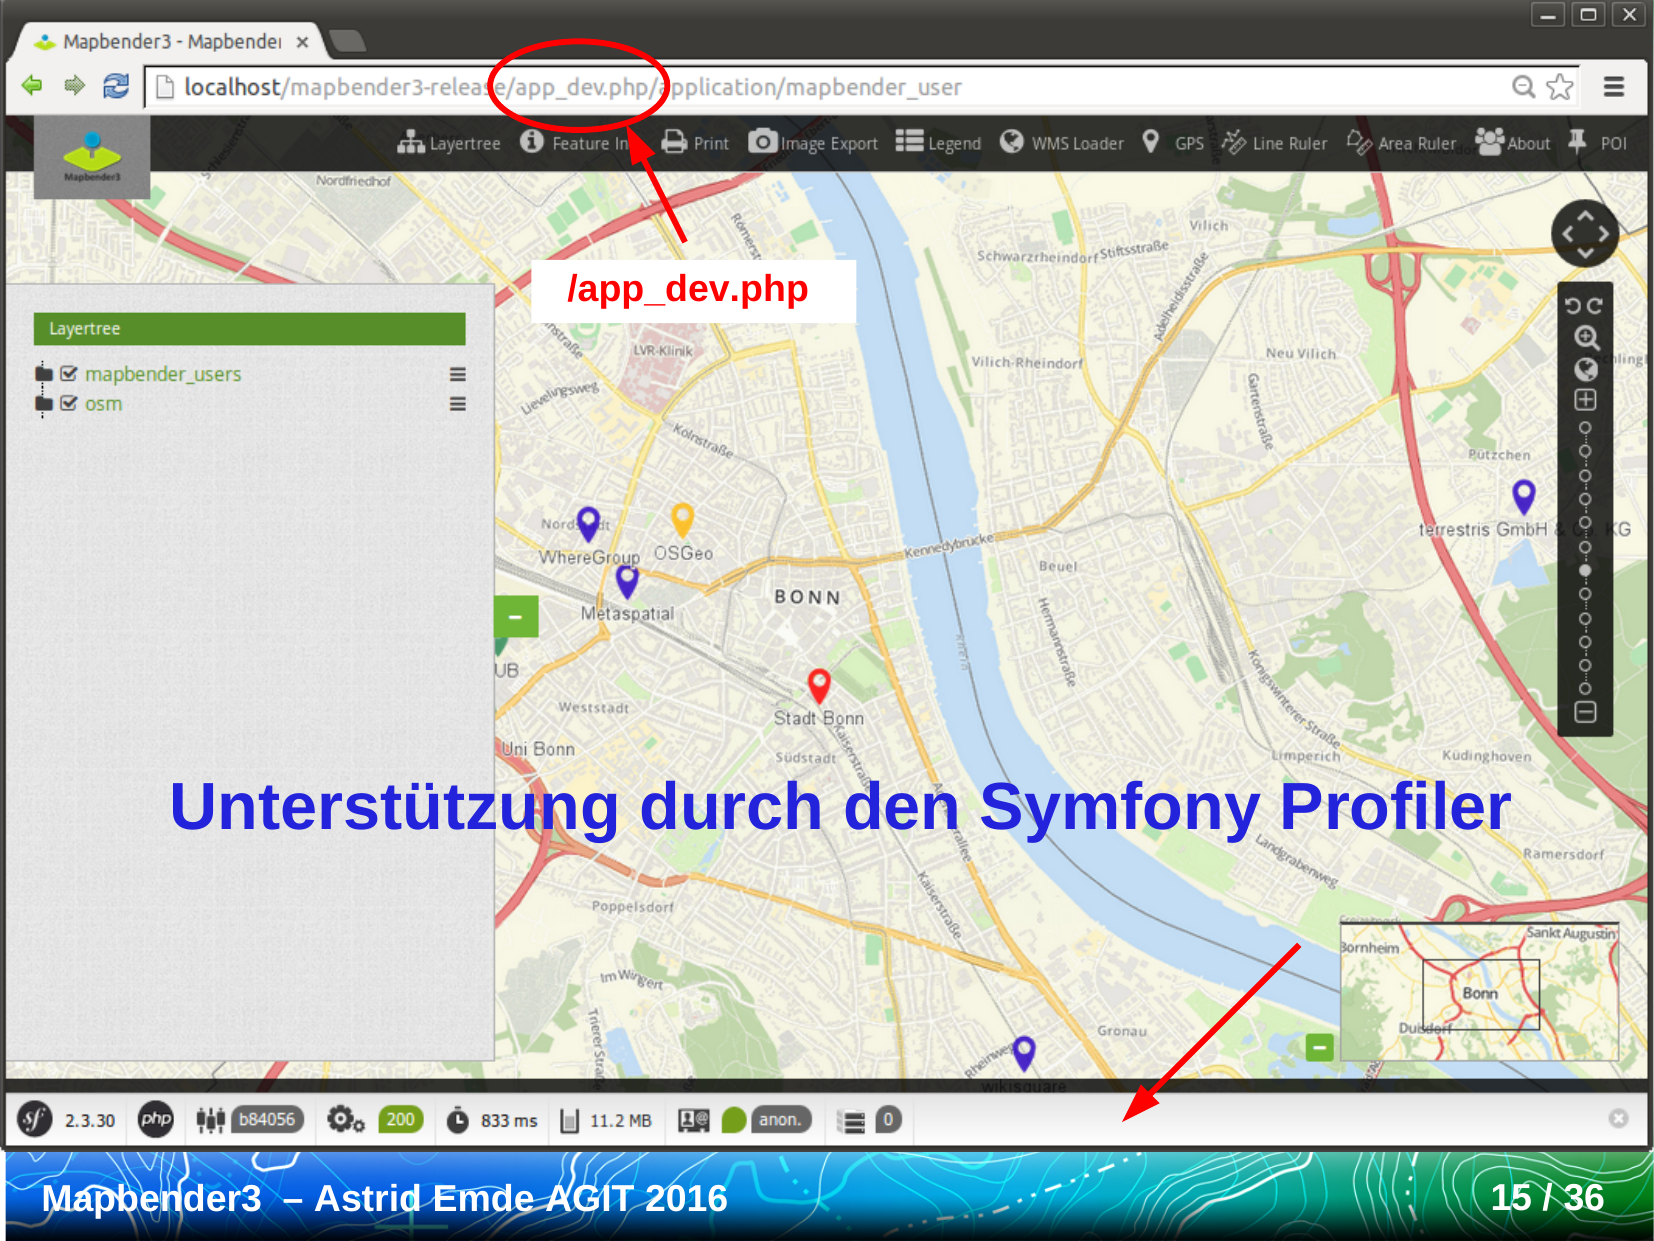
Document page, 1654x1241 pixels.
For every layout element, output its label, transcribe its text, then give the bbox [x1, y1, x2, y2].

title Unterstützung durch den Symfony Profiler [162, 739, 1521, 873]
text_box /app_dev.php [531, 259, 857, 324]
picture [0, 0, 1654, 1241]
